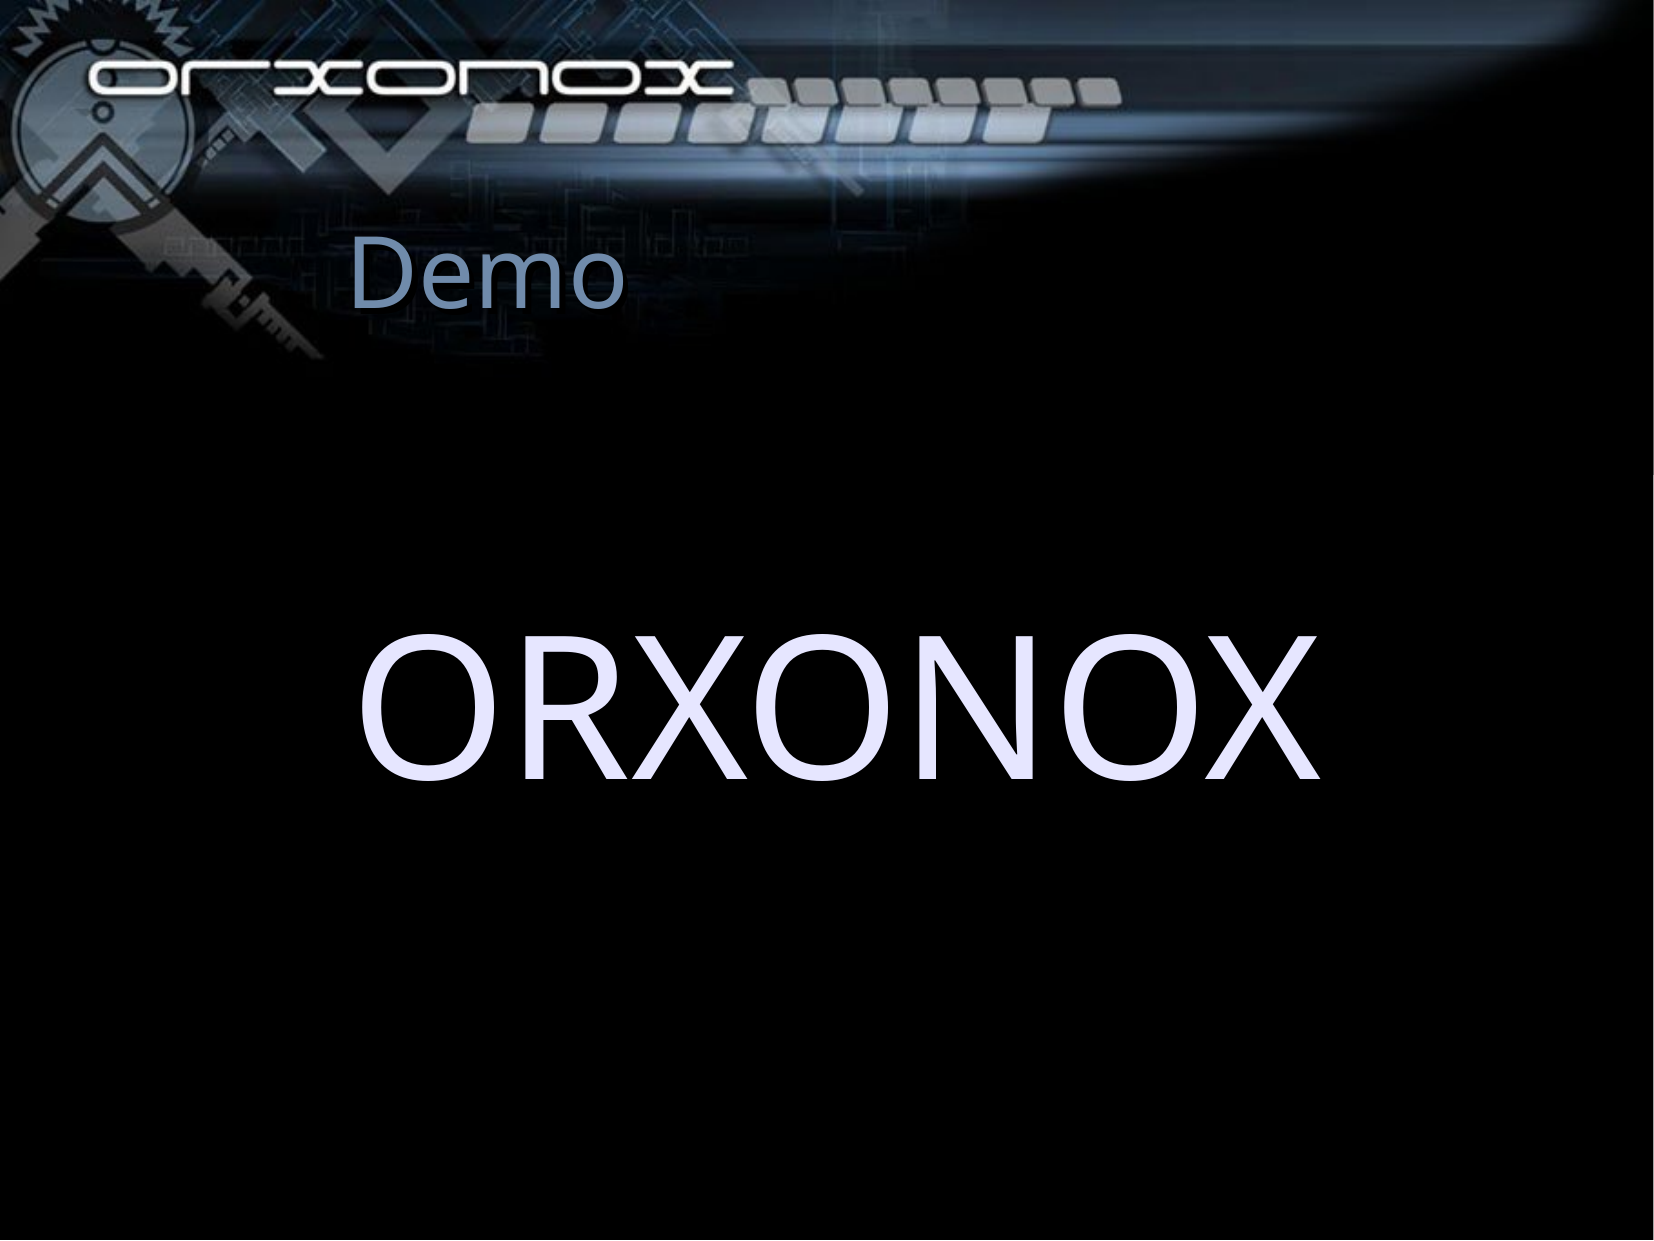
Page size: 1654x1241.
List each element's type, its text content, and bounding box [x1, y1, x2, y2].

text_box Demo [330, 194, 1418, 326]
text_box ORXONOX [255, 561, 1418, 844]
picture [0, 0, 1654, 475]
